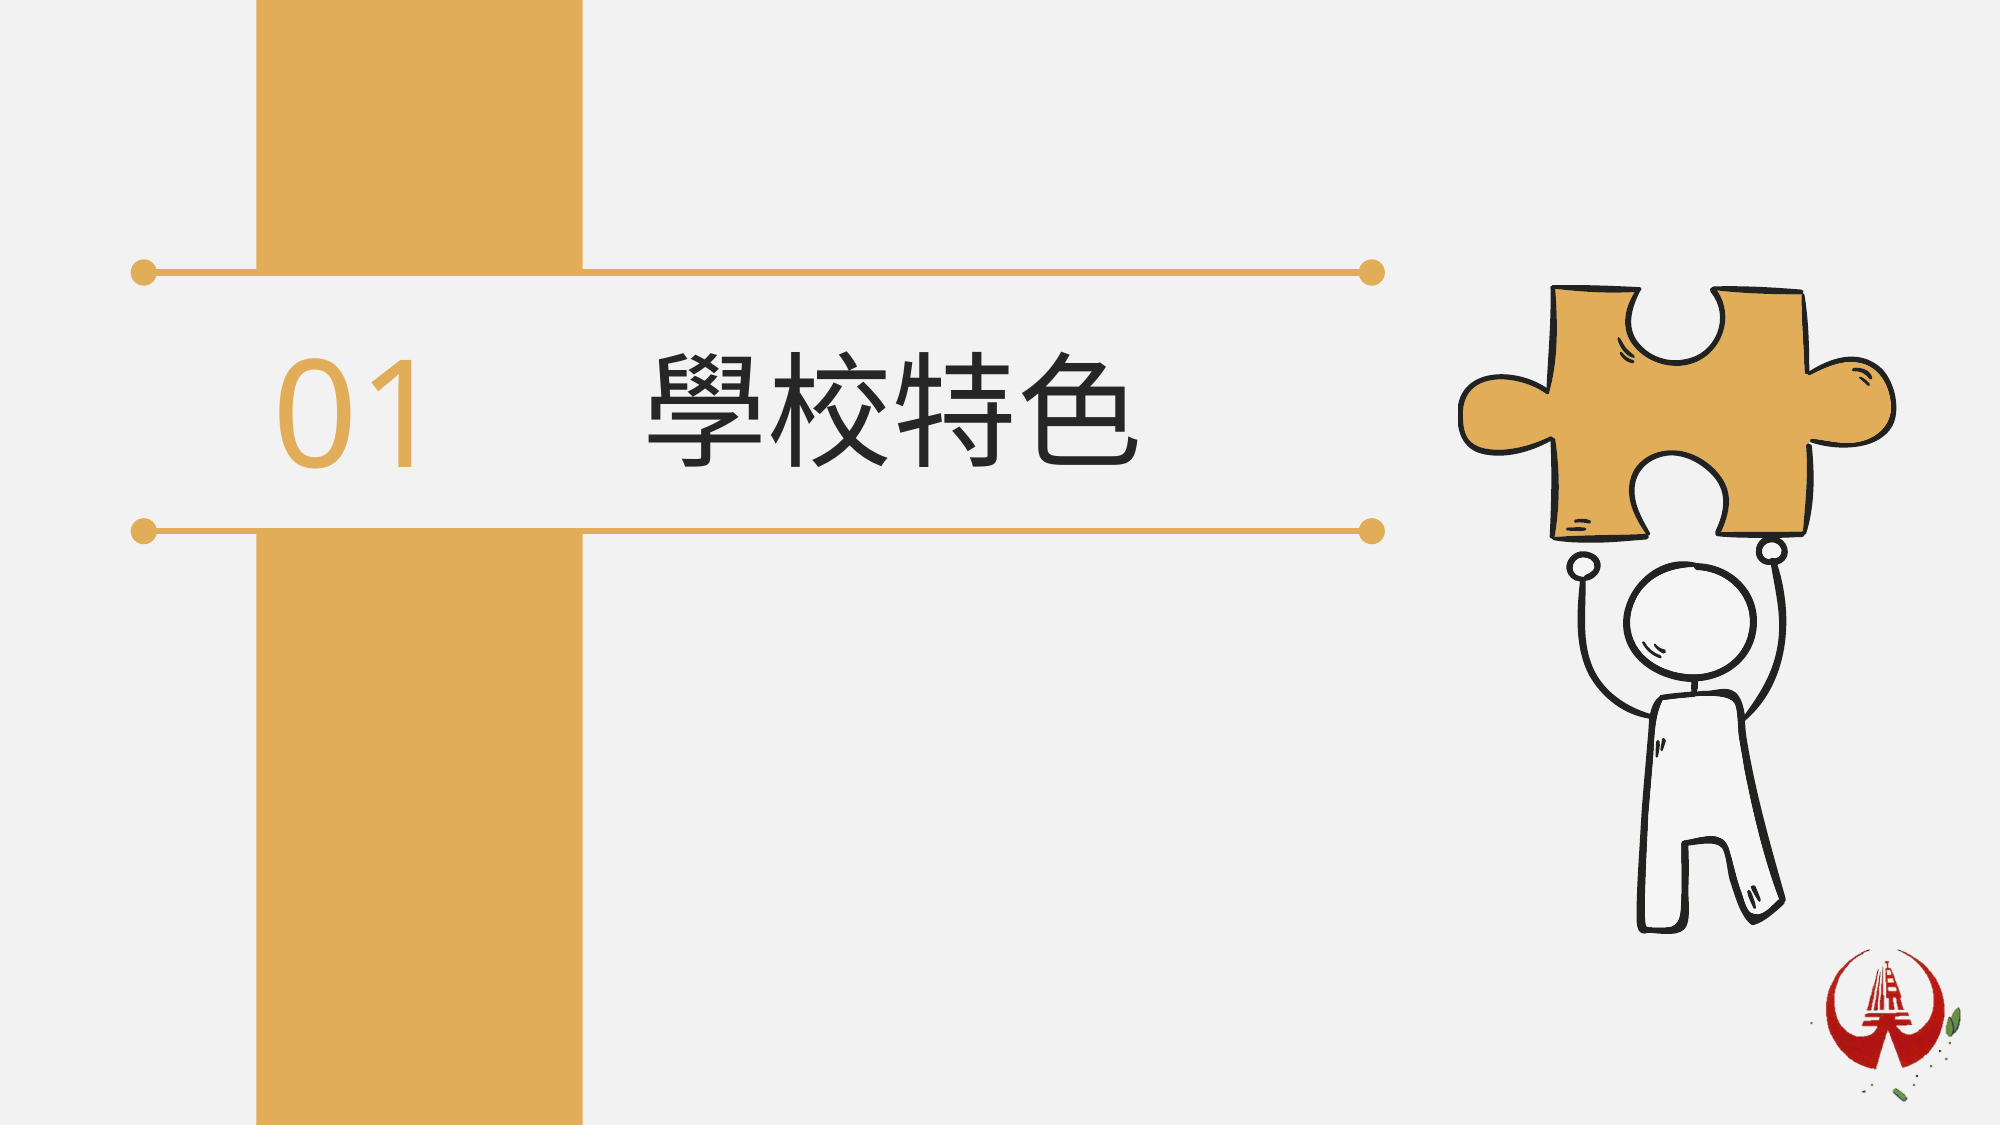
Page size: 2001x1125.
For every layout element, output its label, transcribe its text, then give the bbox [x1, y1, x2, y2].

text_box [130, 518, 157, 545]
text_box 01 [258, 309, 460, 506]
text_box [130, 259, 157, 286]
text_box [256, 529, 583, 1125]
picture [1799, 941, 1967, 1109]
text_box [256, 0, 583, 271]
text_box 學校特色 [627, 325, 1158, 491]
text_box [1359, 518, 1385, 545]
picture [1458, 285, 1898, 936]
text_box [1359, 259, 1385, 286]
